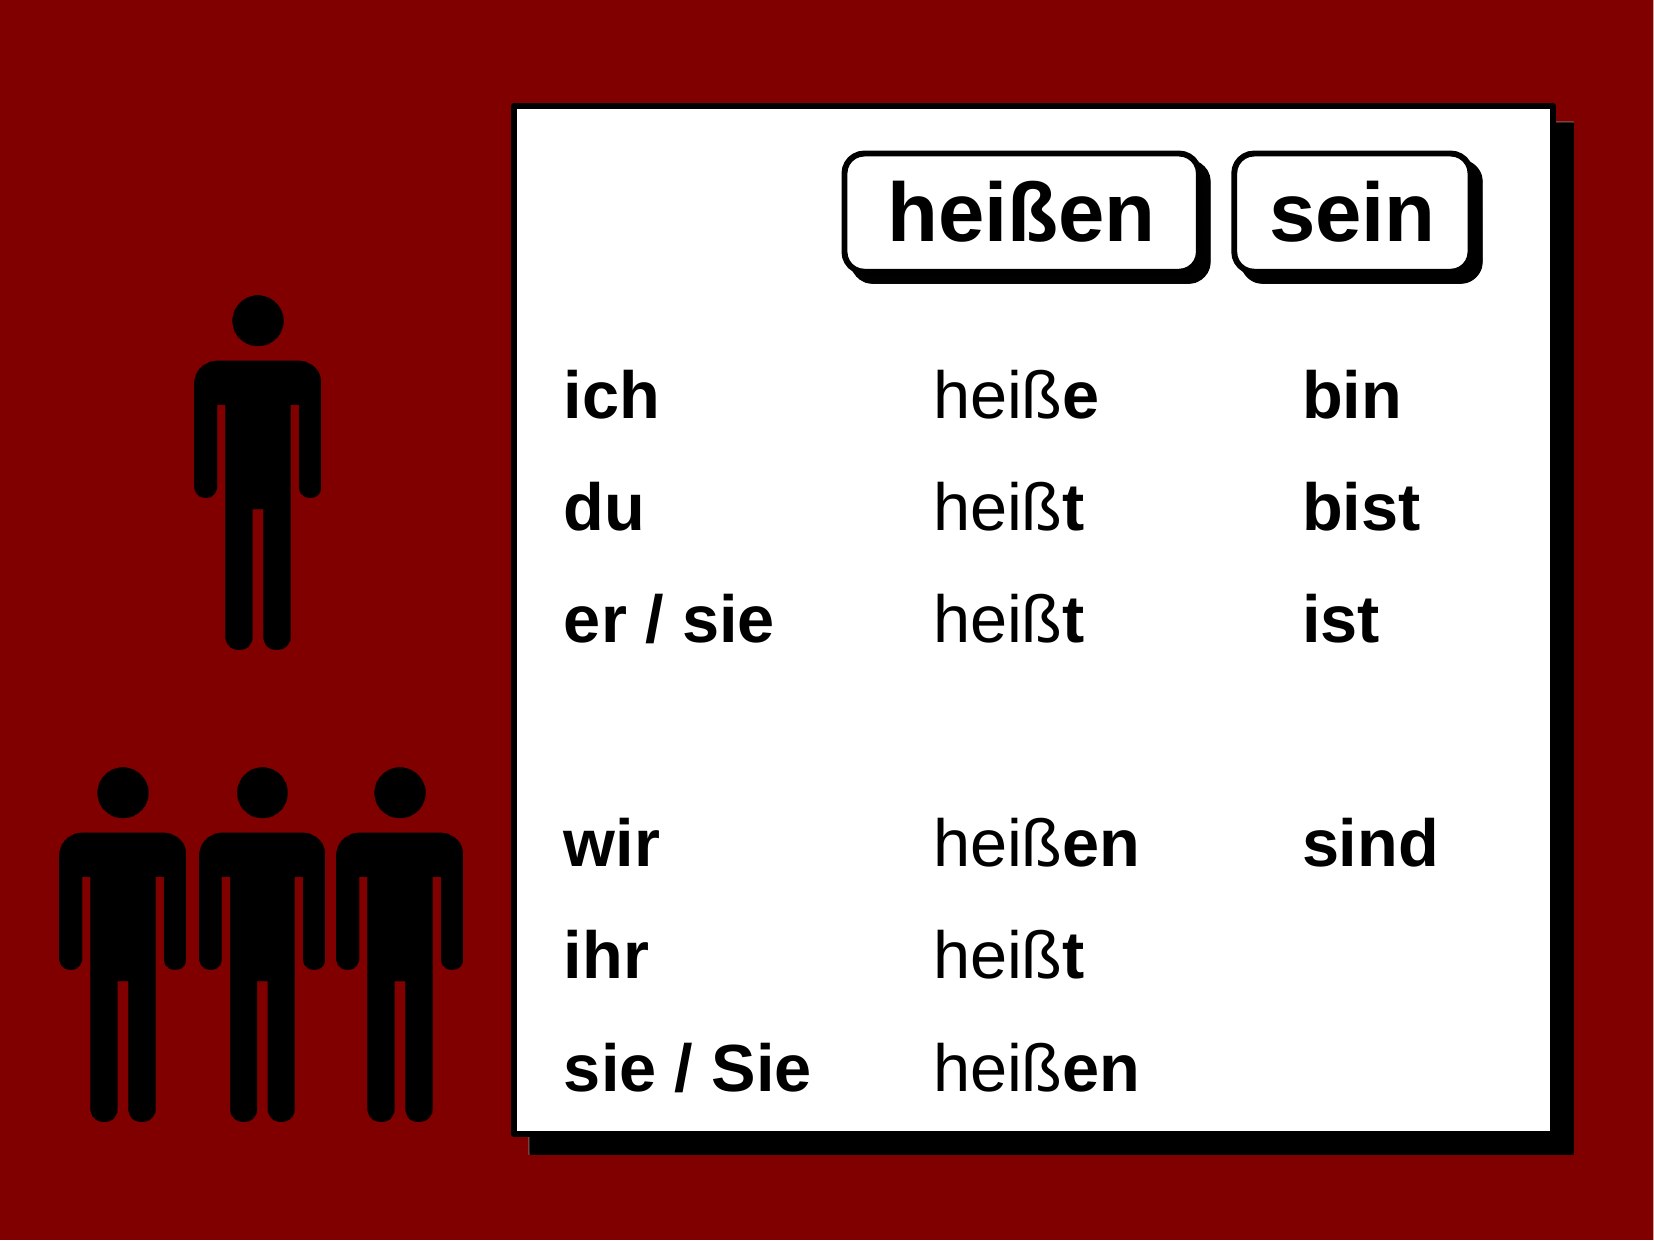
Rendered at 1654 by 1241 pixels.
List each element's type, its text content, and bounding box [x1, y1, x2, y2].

text_box ich heiße bin du heißt bist er / sie heißt ist wir heißen sind ihr heißt sie / Sie heißen [549, 312, 1554, 1106]
picture [199, 767, 325, 1123]
picture [194, 295, 321, 650]
text_box heißen [844, 153, 1199, 272]
text_box sein [1234, 153, 1471, 272]
picture [336, 767, 463, 1123]
text_box [513, 106, 1554, 1134]
picture [59, 767, 186, 1123]
